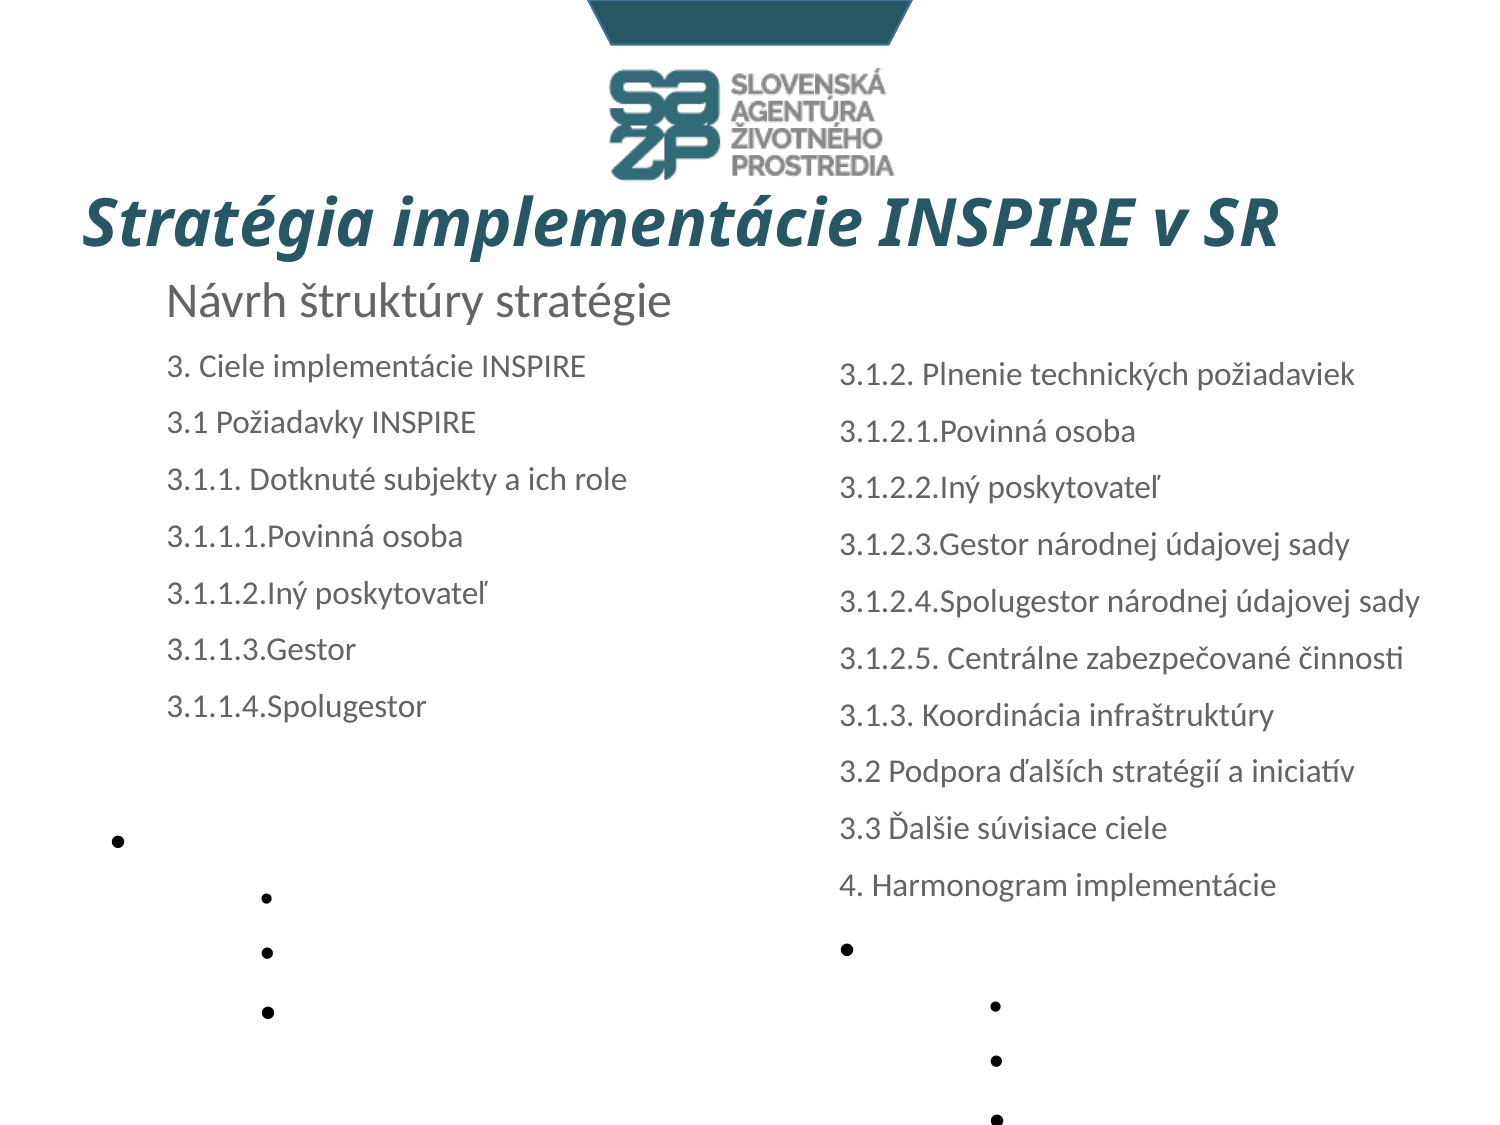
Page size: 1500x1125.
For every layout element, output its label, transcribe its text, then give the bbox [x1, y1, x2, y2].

title Stratégia implementácie INSPIRE v SR [67, 181, 1500, 264]
text_box [588, 0, 912, 44]
picture [588, 44, 922, 181]
list Návrh štruktúry stratégie 3. Ciele implementácie INSPIRE 3.1 Požiadavky INSPIRE 3.1.1. Dotknuté subjekty a ich role 3.1.1.1.Povinná osoba 3.1.1.2.Iný poskytovateľ 3.1.1.3.Gestor 3.1.1.4.Spolugestor [95, 266, 730, 1095]
text_box 3.1.2. Plnenie technických požiadaviek 3.1.2.1.Povinná osoba 3.1.2.2.Iný poskytovateľ 3.1.2.3.Gestor národnej údajovej sady 3.1.2.4.Spolugestor národnej údajovej sady 3.1.2.5. Centrálne zabezpečované činnosti 3.1.3. Koordinácia infraštruktúry 3.2 Podpora ďalších stratégií a iniciatív 3.3 Ďalšie súvisiace ciele 4. Harmonogram implementácie [824, 262, 1460, 1091]
